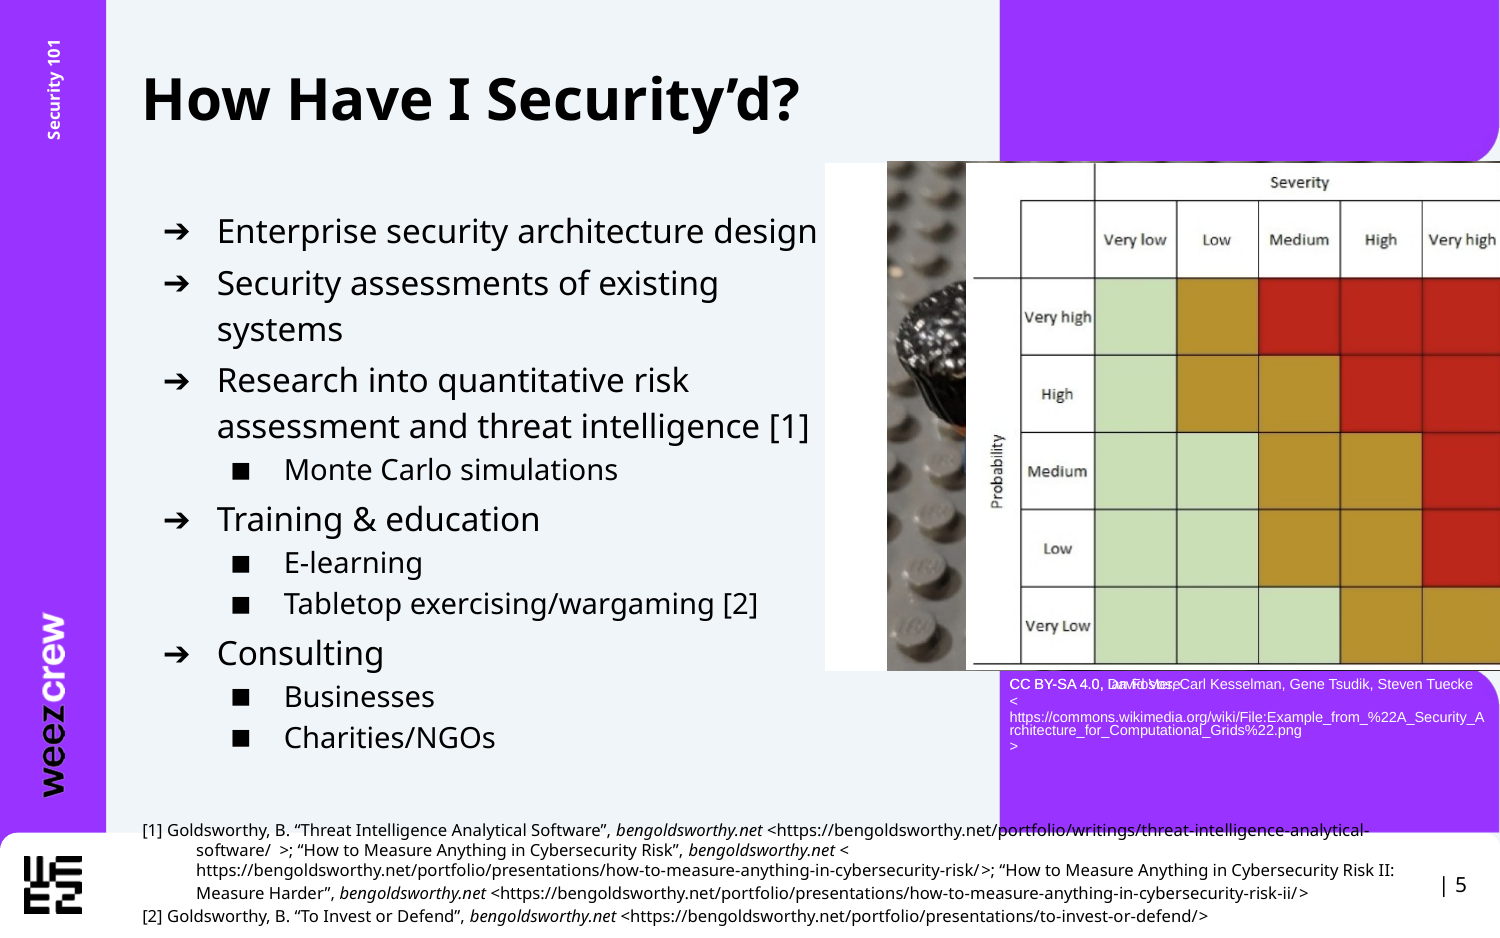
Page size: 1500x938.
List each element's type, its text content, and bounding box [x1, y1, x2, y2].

picture [24, 856, 82, 914]
list Enterprise security architecture design Security assessments of existing systems Research into quantitative risk assessment and threat intelligence [1] Monte Carlo simulations Training & education E-learning Tabletop exercising/wargaming [2] Consulting Businesses Charities/NGOs [126, 188, 845, 809]
title Security 101 [0, 24, 107, 497]
title How Have I Security’d? [126, 24, 1013, 170]
picture [825, 0, 1500, 833]
picture [43, 612, 65, 798]
subtitle [1] Goldsworthy, B. “Threat Intelligence Analytical Software”, bengoldsworthy.net <https://bengoldsworthy.net/portfolio/writings/threat-intelligence-analytical-software/ >; “How to Measure Anything in Cybersecurity Risk”, bengoldsworthy.net <https://bengoldsworthy.net/portfolio/presentations/how-to-measure-anything-in-cybersecurity-risk/>; “How to Measure Anything in Cybersecurity Risk II: Measure Harder”, bengoldsworthy.net <https://bengoldsworthy.net/portfolio/presentations/how-to-measure-anything-in-cybersecurity-risk-ii/> [2] Goldsworthy, B. “To Invest or Defend”, bengoldsworthy.net <https://bengoldsworthy.net/portfolio/presentations/to-invest-or-defend/> [106, 820, 1418, 928]
text_box CC BY-SA 4.0, David Vose [994, 669, 1500, 754]
slide_number | <number> [1418, 850, 1482, 922]
